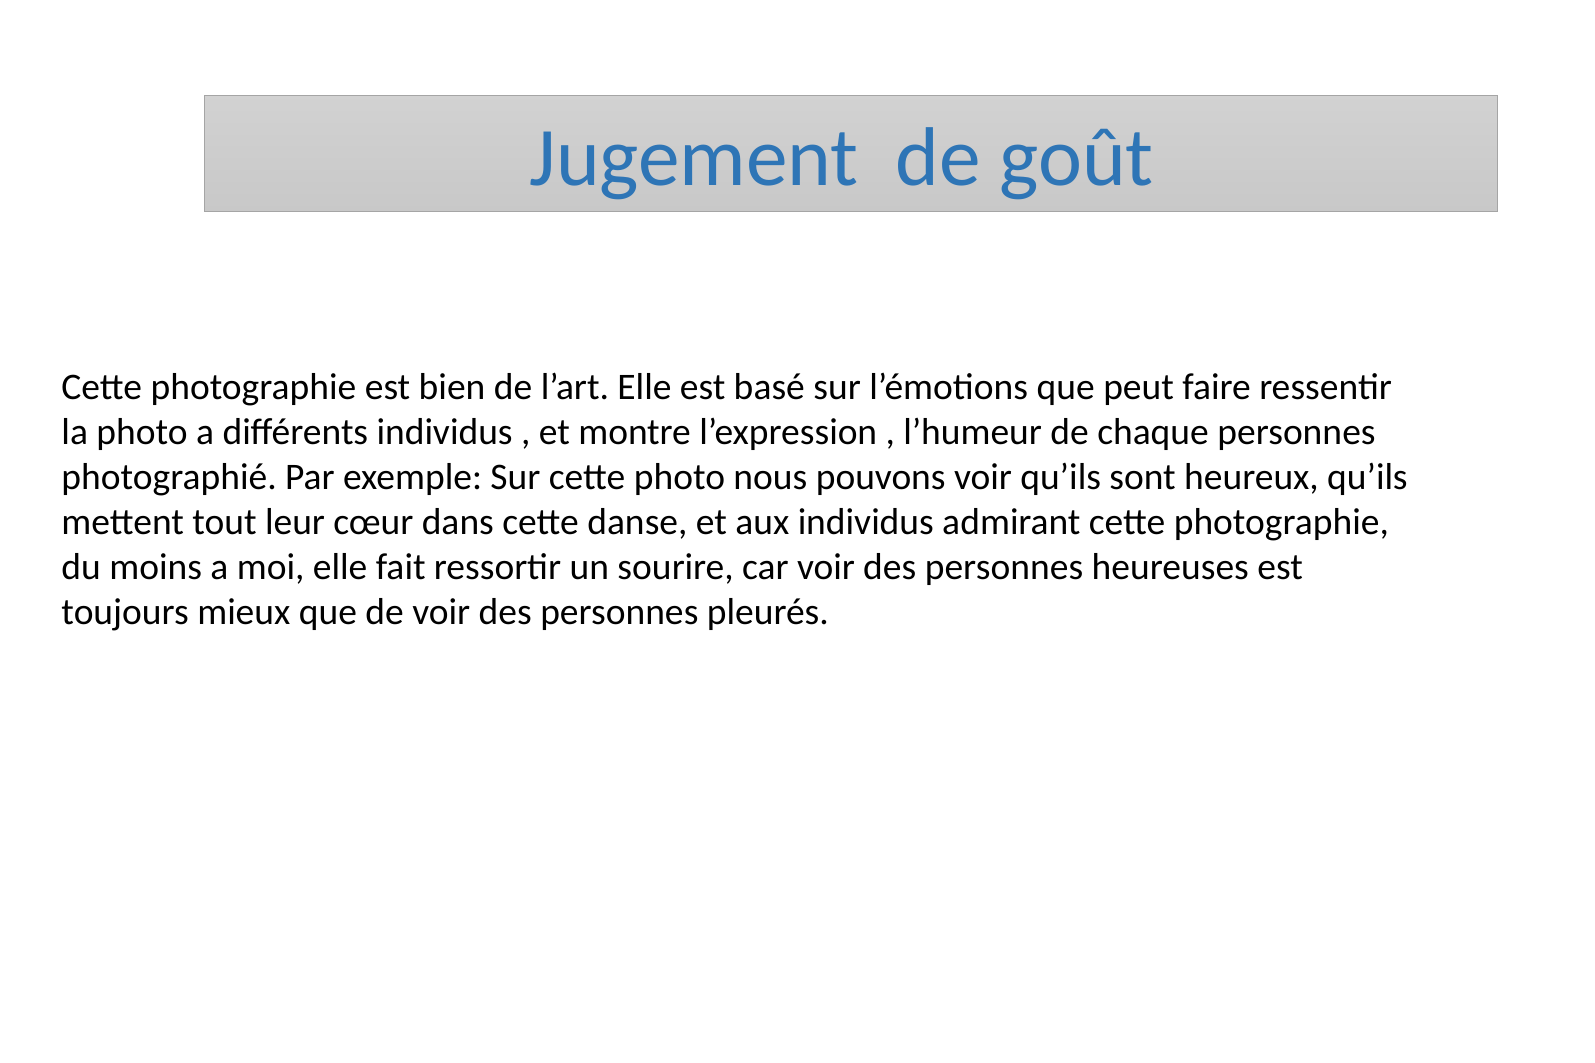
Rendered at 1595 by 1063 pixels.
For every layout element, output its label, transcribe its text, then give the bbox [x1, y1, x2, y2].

text_box Cette photographie est bien de l’art. Elle est basé sur l’émotions que peut faire ressentir la photo a différents individus , et montre l’expression , l’humeur de chaque personnes photographié. Par exemple: Sur cette photo nous pouvons voir qu’ils sont heureux, qu’ils mettent tout leur cœur dans cette danse, et aux individus admirant cette photographie, du moins a moi, elle fait ressortir un sourire, car voir des personnes heureuses est toujours mieux que de voir des personnes pleurés. [46, 354, 1441, 643]
text_box Jugement de goût [204, 95, 1498, 212]
